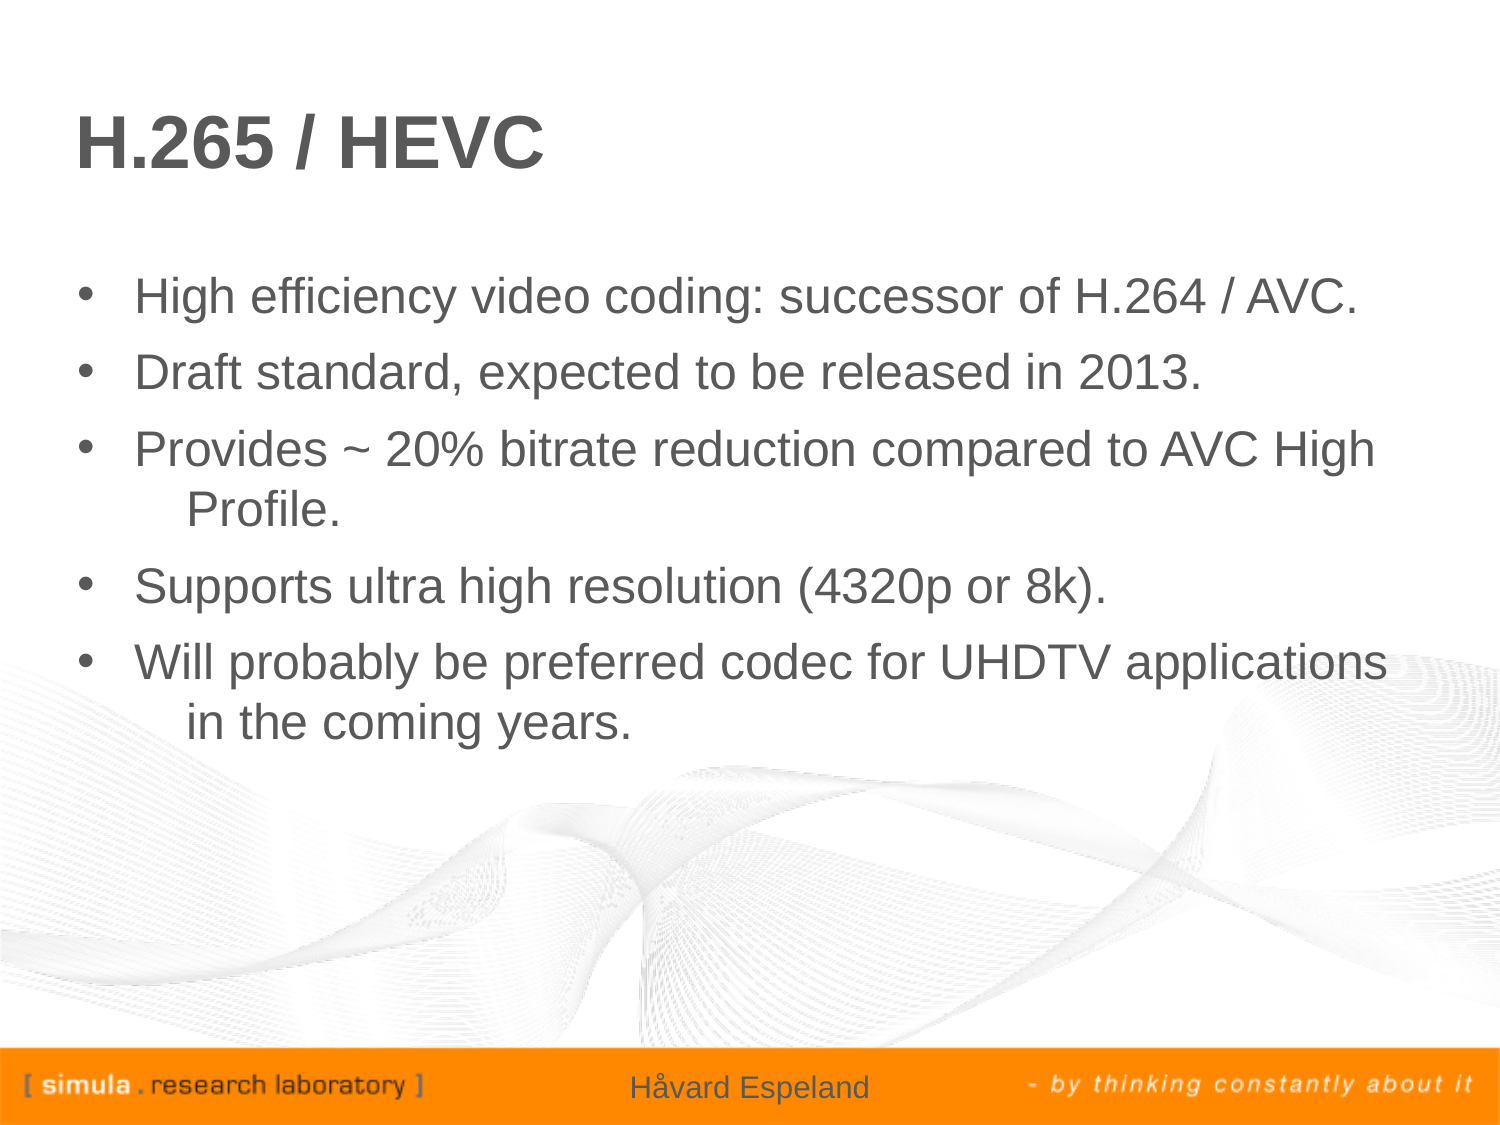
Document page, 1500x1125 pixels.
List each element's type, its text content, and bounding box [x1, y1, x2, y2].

list High efficiency video coding: successor of H.264 / AVC. Draft standard, expected to be released in 2013. Provides ~ 20% bitrate reduction compared to AVC High Profile. Supports ultra high resolution (4320p or 8k). Will probably be preferred codec for UHDTV applications in the coming years. [75, 263, 1425, 916]
picture [0, 654, 1500, 1125]
title H.265 / HEVC [75, 44, 1425, 233]
